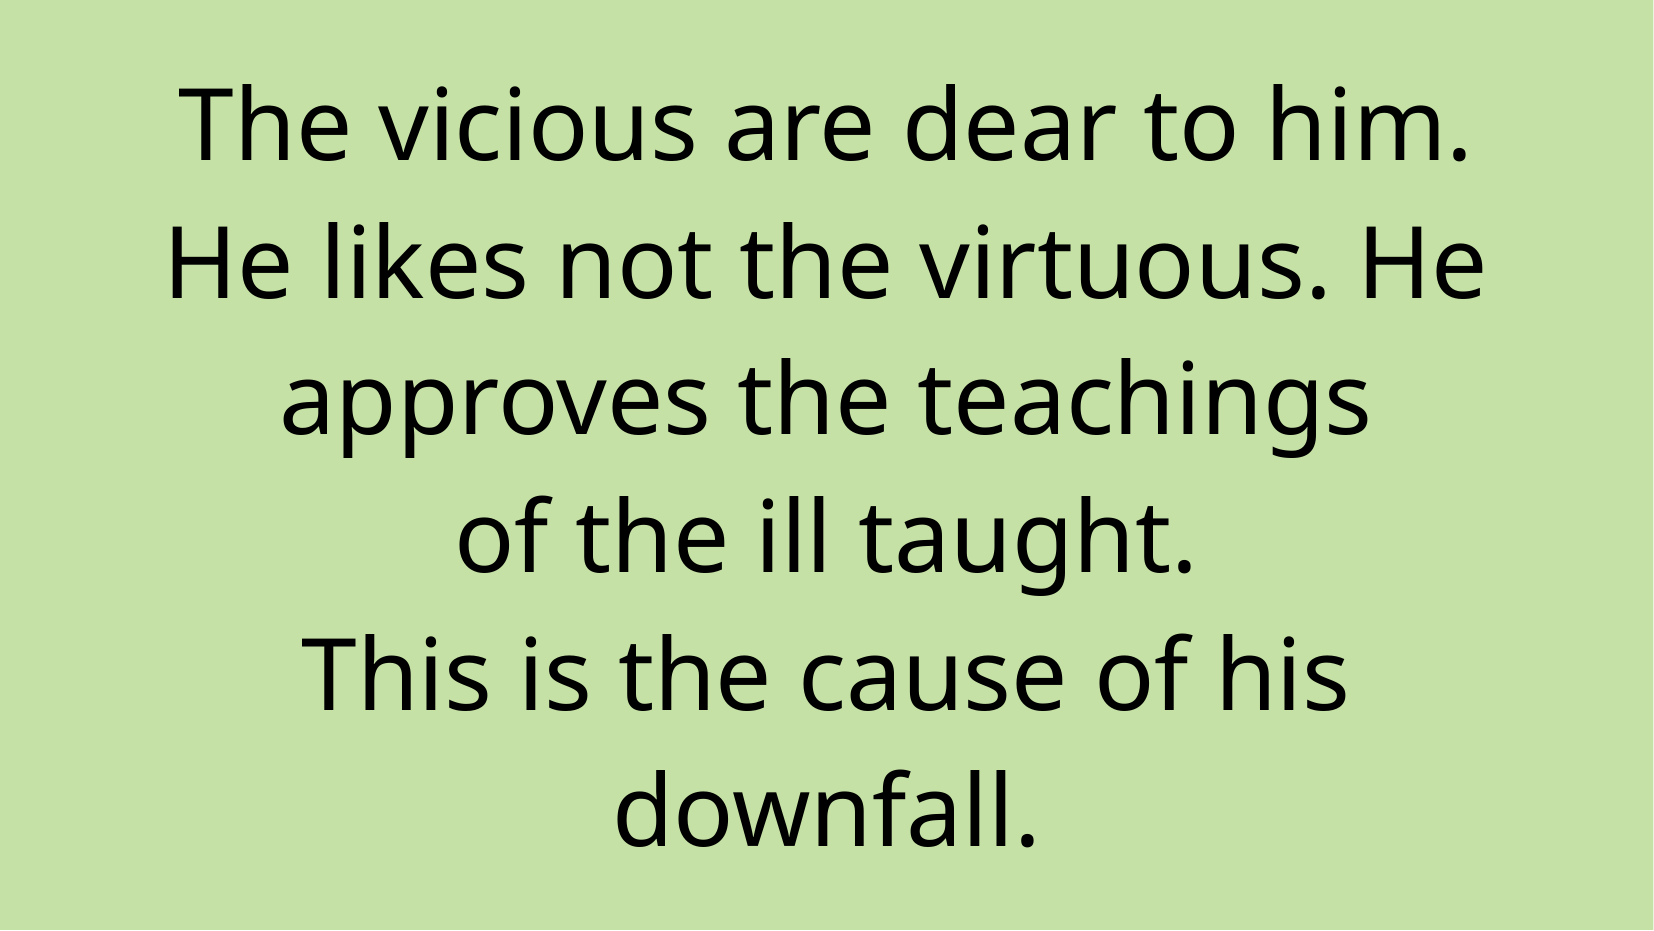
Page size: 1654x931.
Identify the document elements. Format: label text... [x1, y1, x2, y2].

subtitle The vicious are dear to him. He likes not the virtuous. He approves the teachings of the ill taught. This is the cause of his downfall. [82, 0, 1571, 931]
